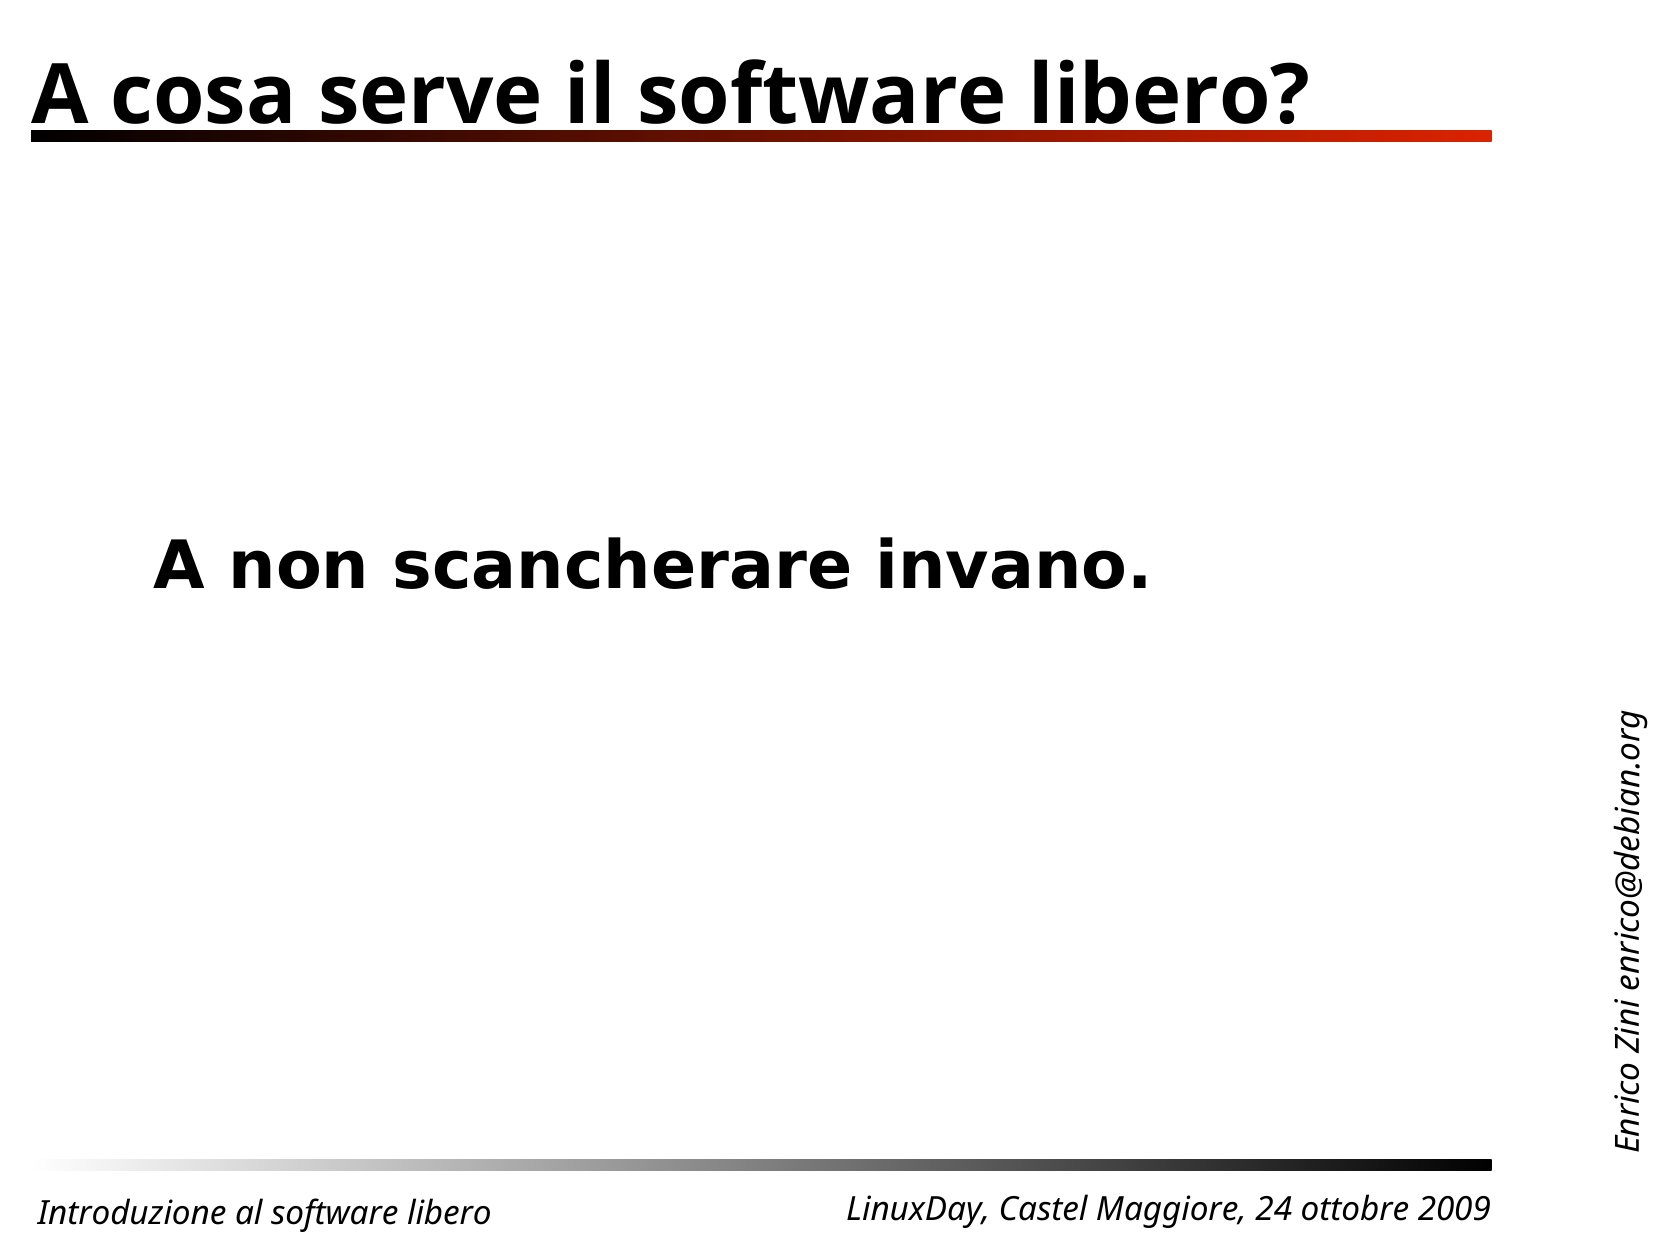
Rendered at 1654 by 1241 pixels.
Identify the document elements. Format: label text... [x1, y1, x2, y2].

text_box A non scancherare invano. [153, 526, 1336, 605]
text_box A cosa serve il software libero? [31, 34, 1438, 168]
